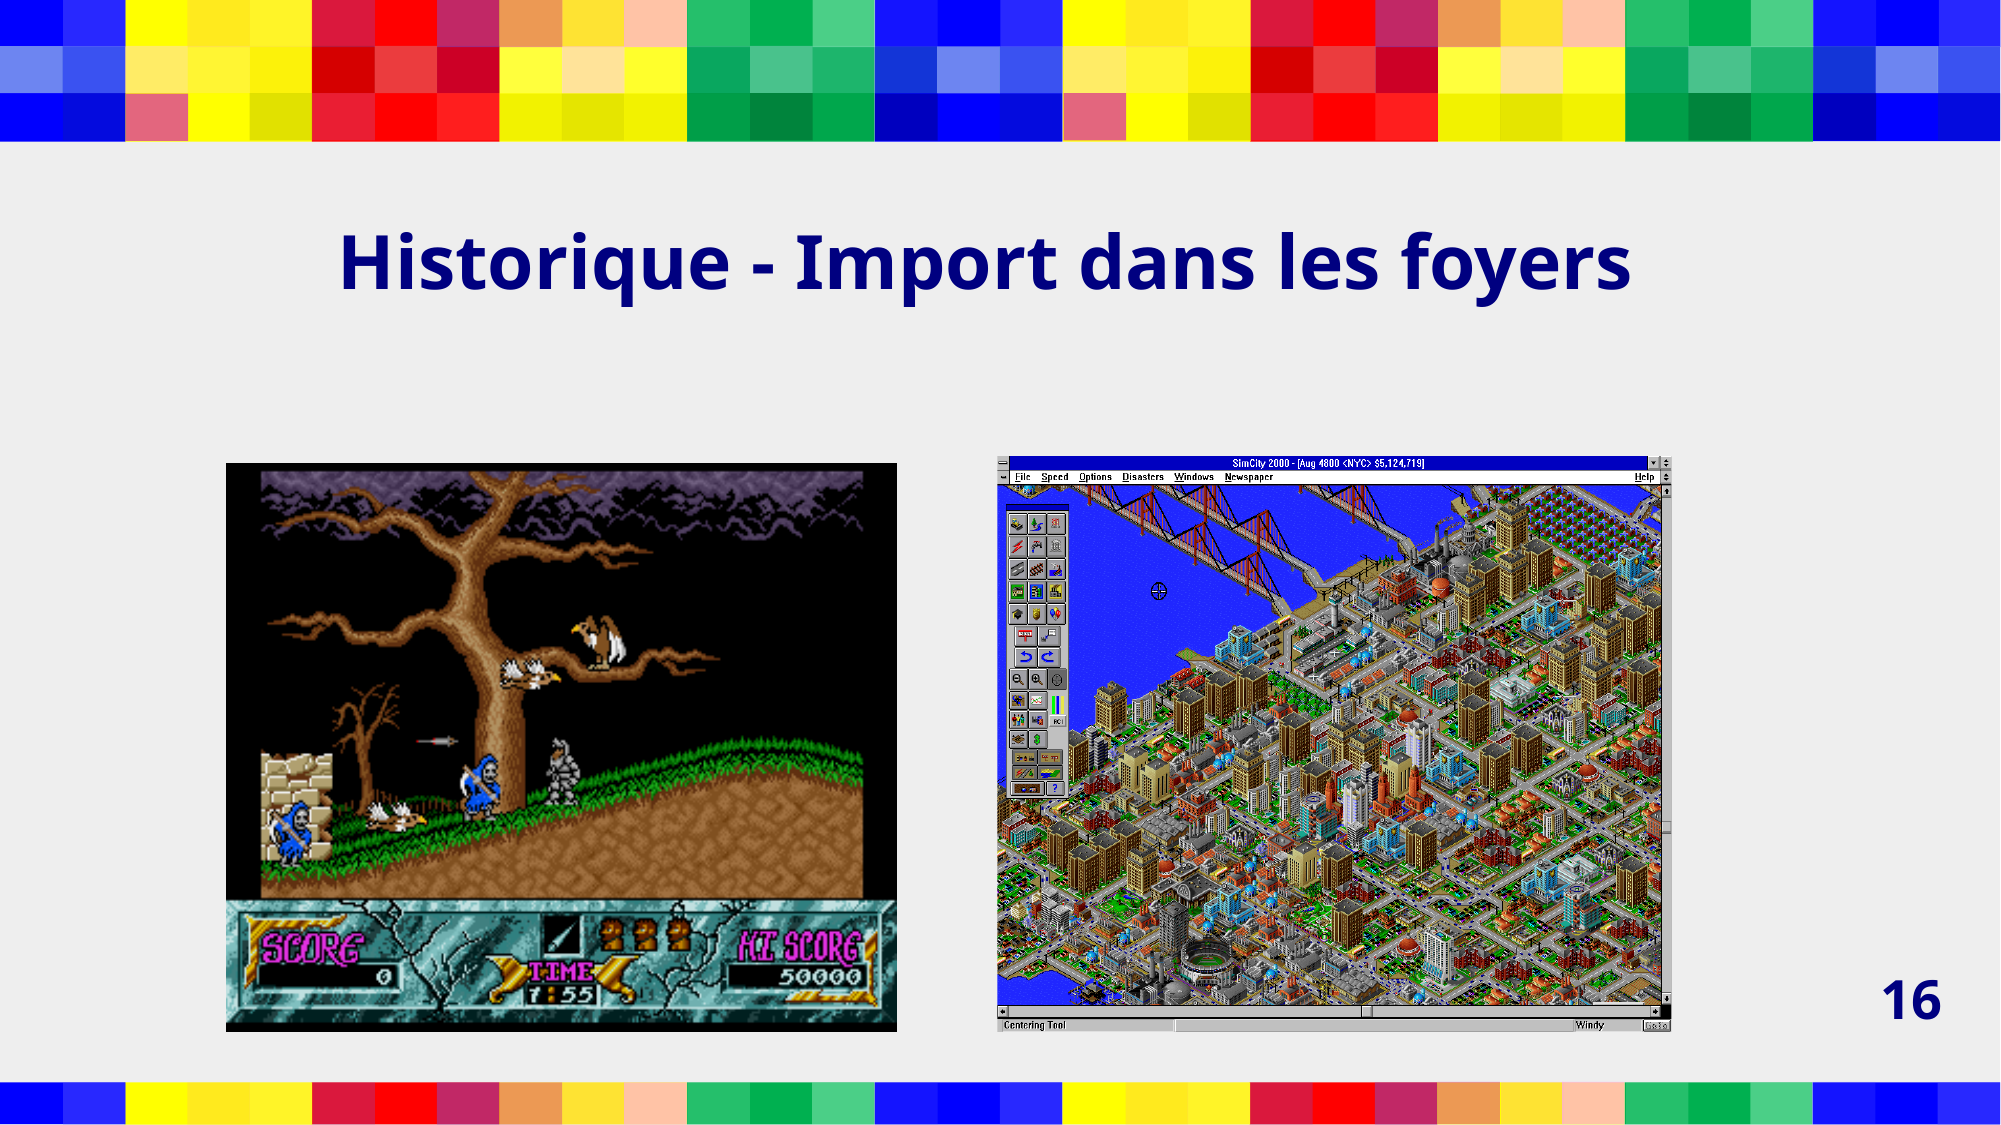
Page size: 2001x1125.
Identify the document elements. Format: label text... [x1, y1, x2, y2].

text_box Historique - Import dans les foyers [60, 201, 1912, 325]
text_box [226, 463, 897, 1032]
text_box [997, 456, 1672, 1032]
text_box 16 [1853, 954, 1970, 1043]
title - Jeux PC : Ghouls 'N Ghosts (1989) et Simcity 2000 [60, 213, 1915, 1058]
